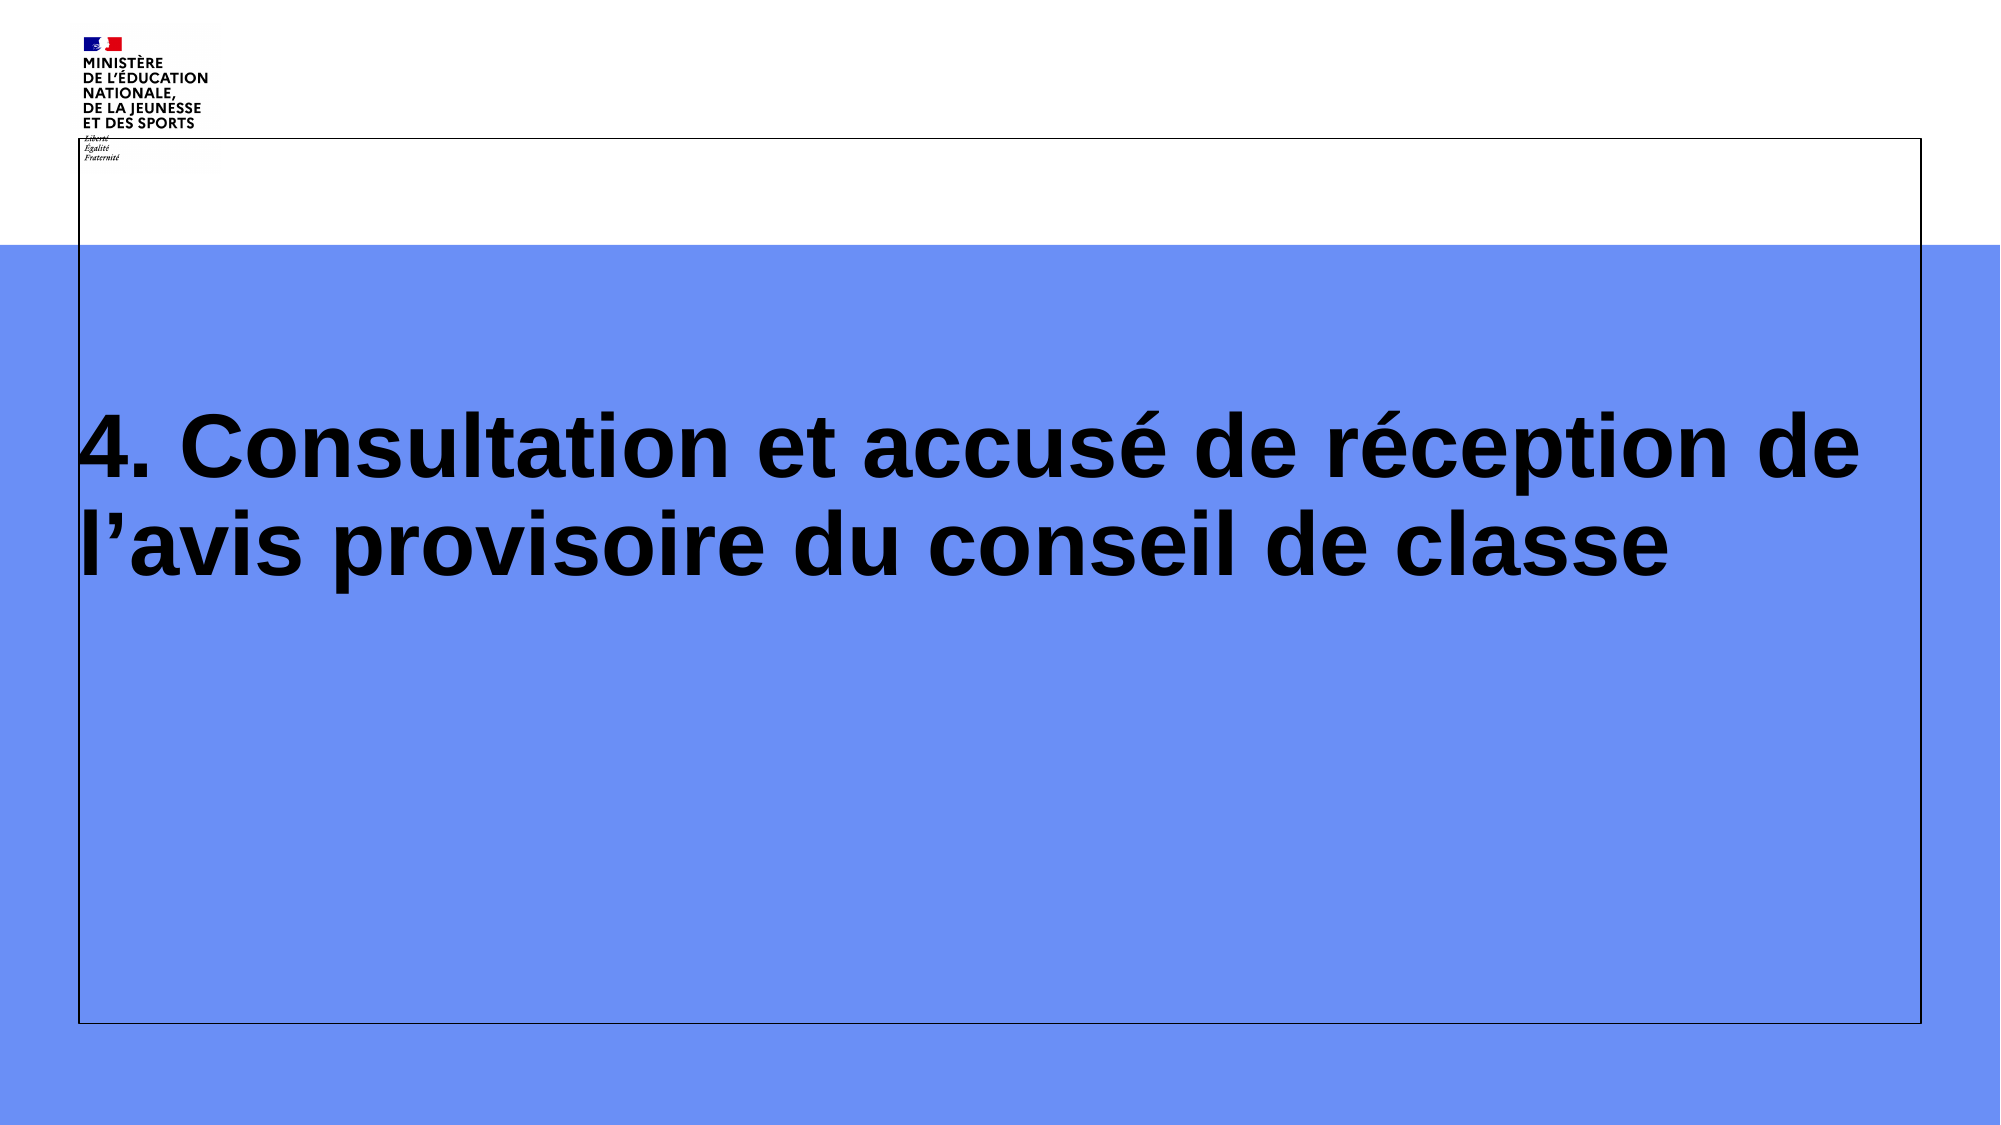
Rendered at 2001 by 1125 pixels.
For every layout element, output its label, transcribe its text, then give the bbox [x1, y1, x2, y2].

title 4. Consultation et accusé de réception de l’avis provisoire du conseil de classe [78, 138, 1922, 1024]
picture [70, 23, 221, 174]
text_box [0, 244, 2000, 1125]
